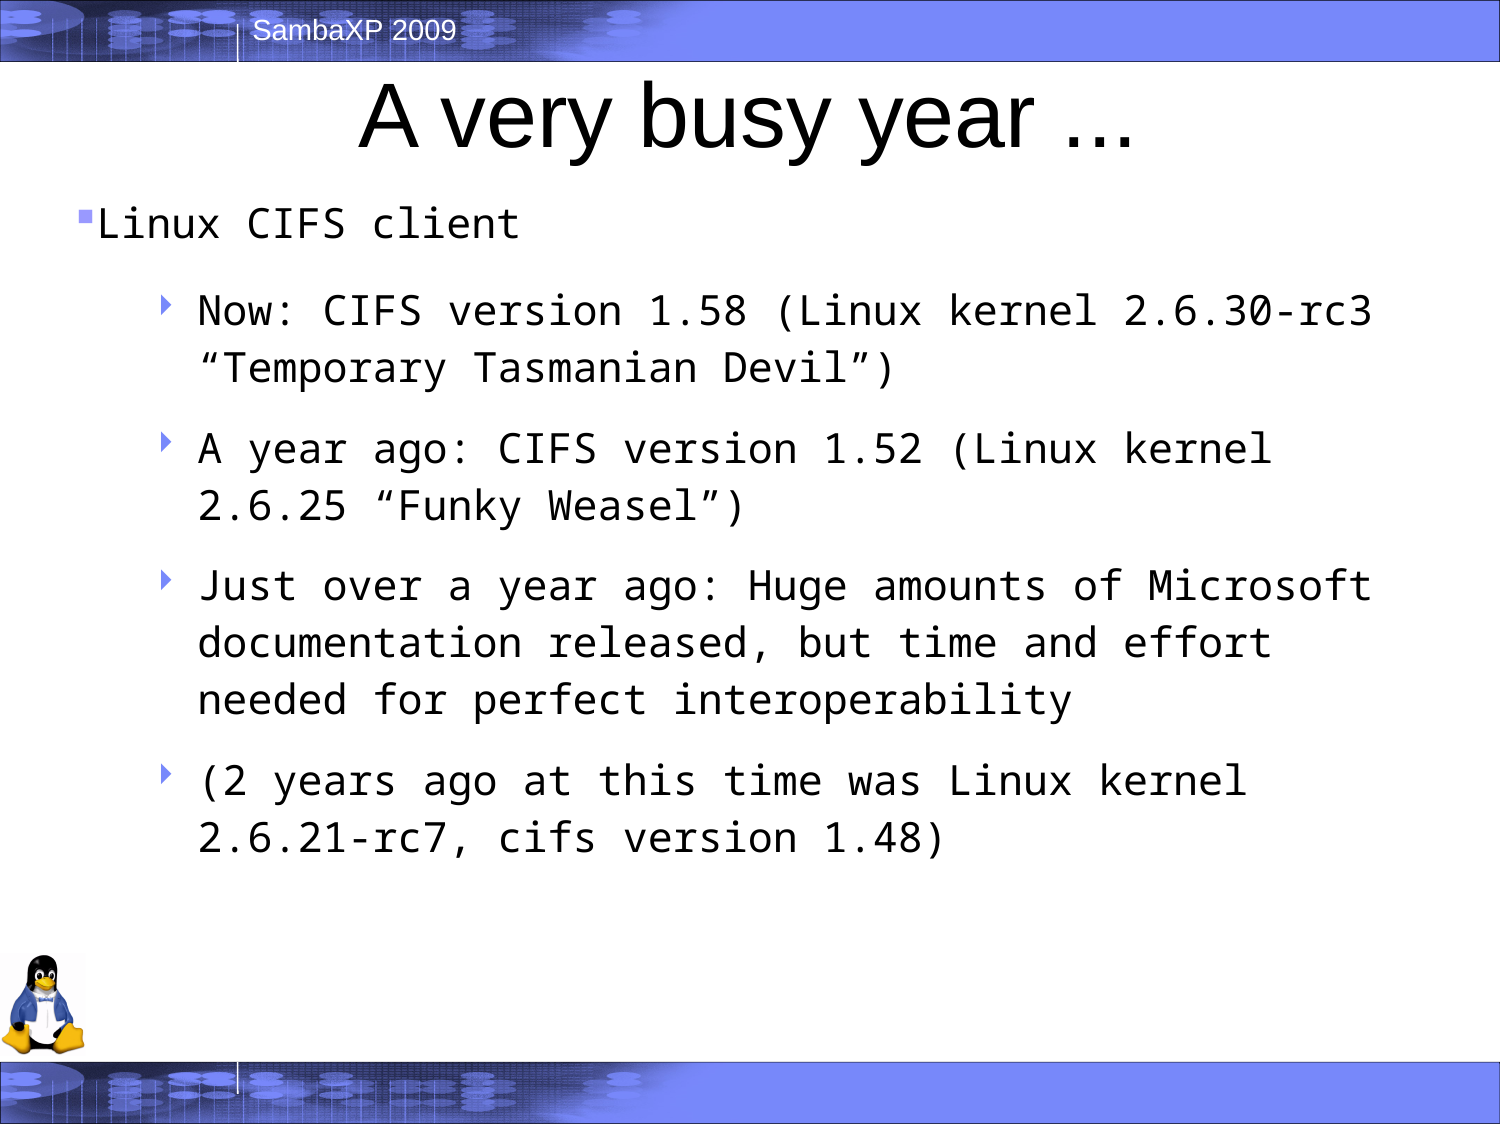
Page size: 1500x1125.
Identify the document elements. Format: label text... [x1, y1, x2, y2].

picture [1, 1, 1499, 61]
list Linux CIFS client Now: CIFS version 1.58 (Linux kernel 2.6.30-rc3 “Temporary Tasmanian Devil”) A year ago: CIFS version 1.52 (Linux kernel 2.6.25 “Funky Weasel”) Just over a year ago: Huge amounts of Microsoft documentation released, but time and effort needed for perfect interoperability (2 years ago at this time was Linux kernel 2.6.21-rc7, cifs version 1.48) [75, 194, 1426, 932]
picture [1, 1063, 1499, 1123]
title A very busy year ... [72, 64, 1426, 168]
